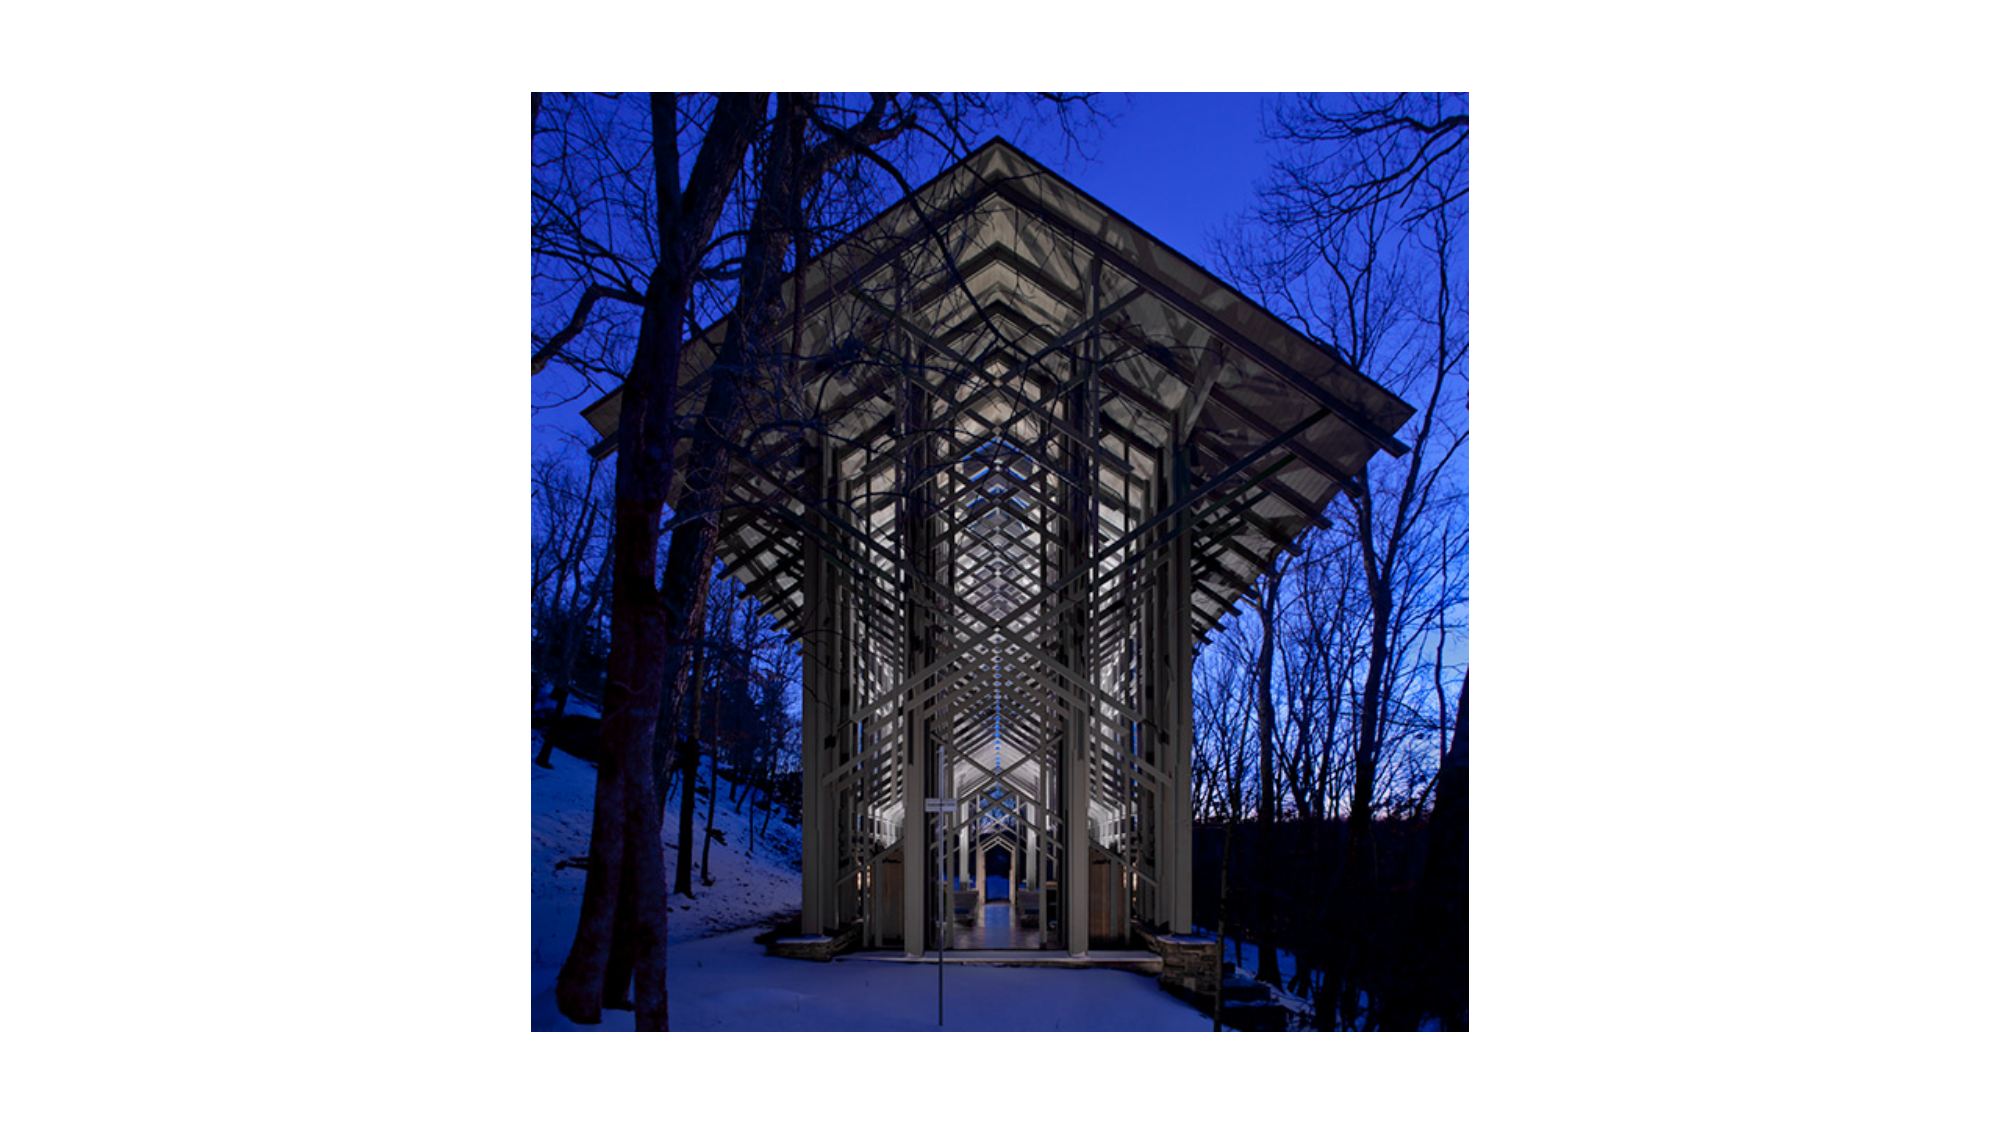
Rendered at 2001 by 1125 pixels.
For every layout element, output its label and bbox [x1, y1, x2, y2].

picture [531, 92, 1469, 1032]
